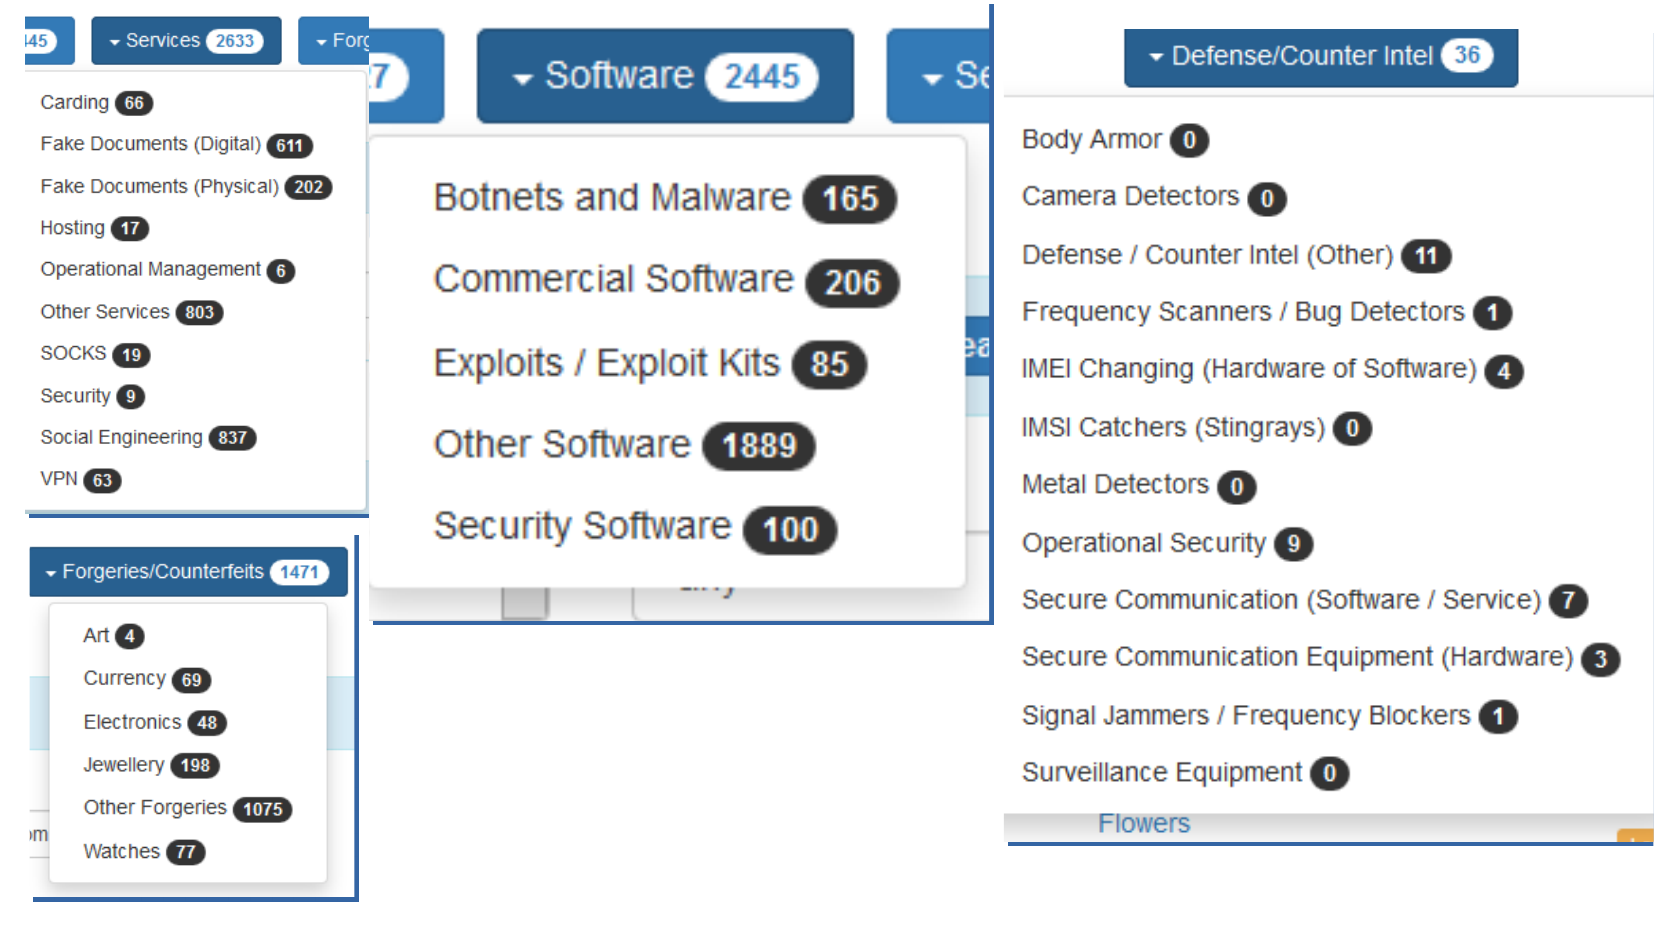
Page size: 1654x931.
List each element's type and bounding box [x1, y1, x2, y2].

picture [29, 531, 355, 897]
picture [1003, 29, 1654, 842]
picture [25, 0, 990, 621]
